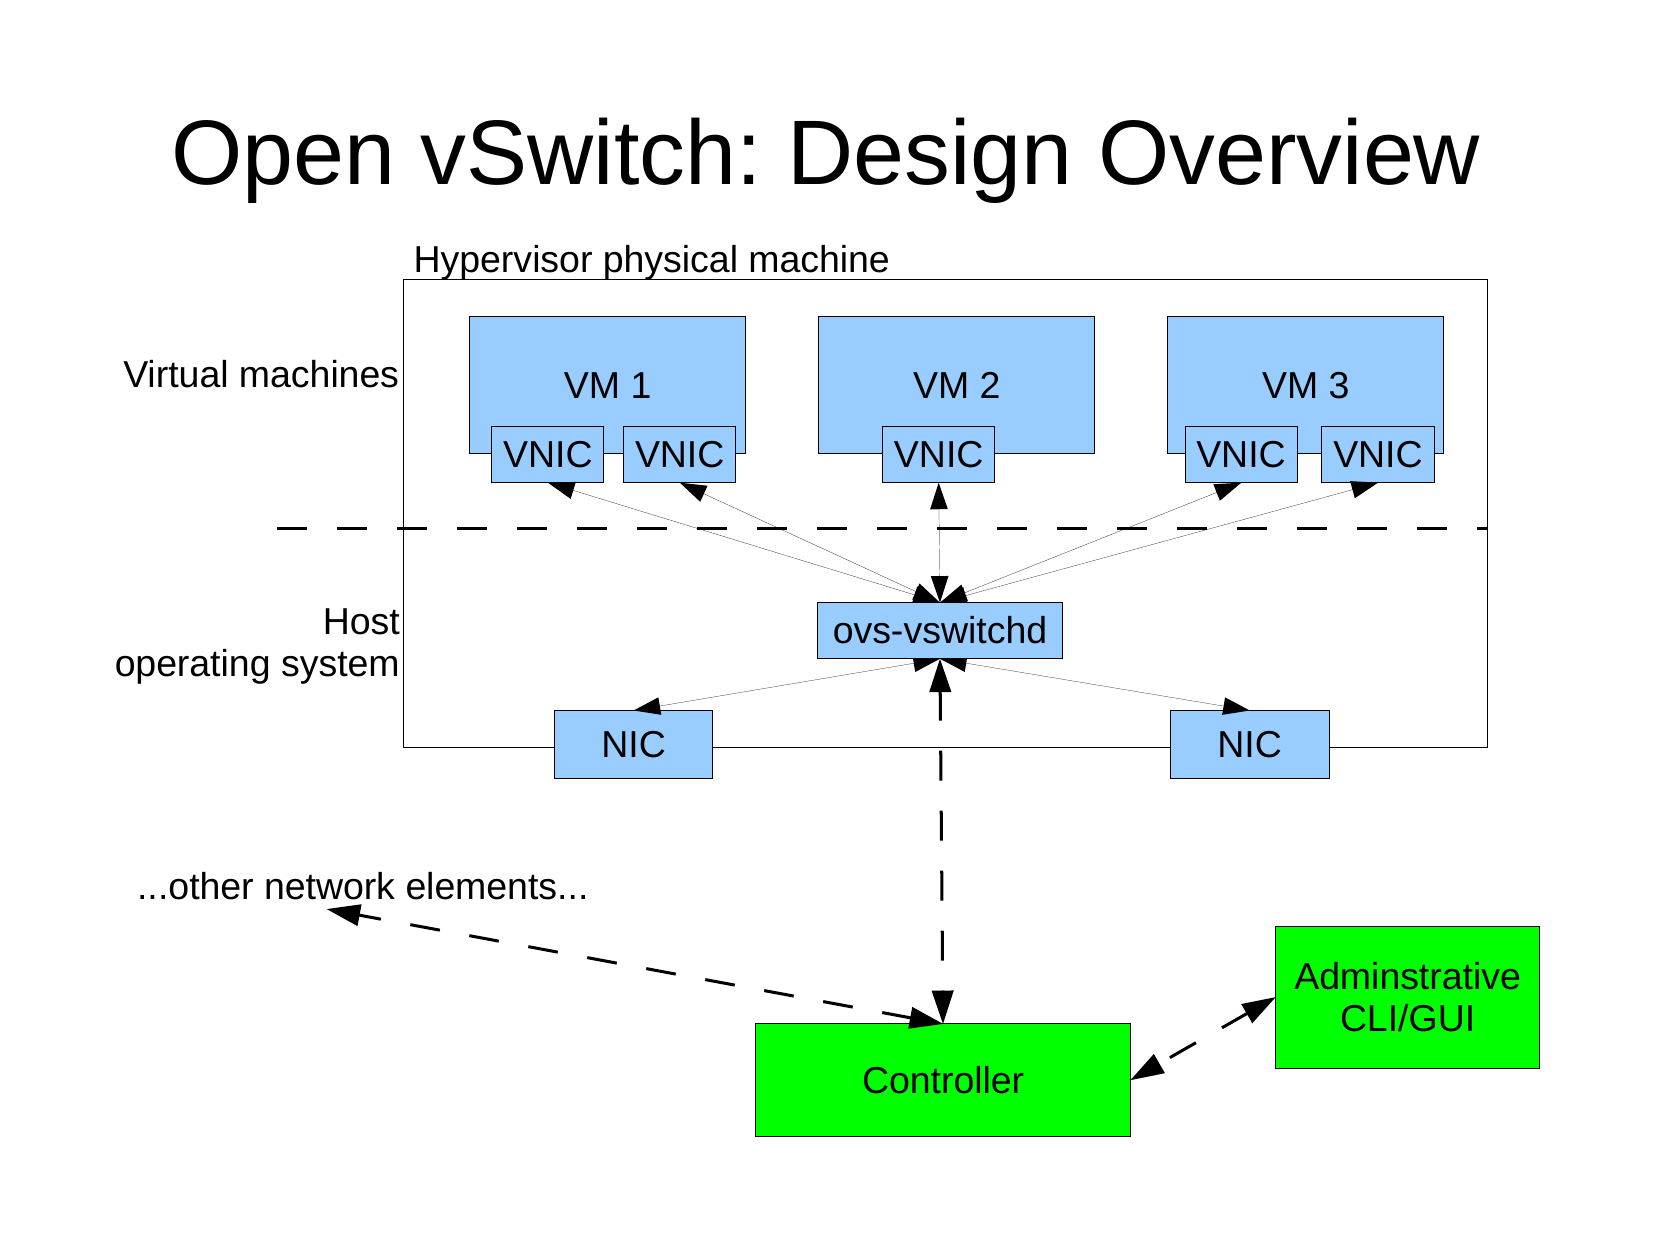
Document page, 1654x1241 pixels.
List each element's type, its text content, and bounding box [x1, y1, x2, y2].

text_box ovs-vswitchd [817, 602, 1063, 659]
text_box VNIC [882, 426, 995, 483]
text_box Hypervisor physical machine [398, 231, 904, 288]
text_box NIC [554, 710, 713, 779]
text_box VM 2 [818, 316, 1095, 454]
text_box VM 1 [469, 316, 746, 454]
text_box VNIC [1185, 426, 1298, 483]
text_box Virtual machines [108, 346, 414, 405]
text_box VNIC [491, 426, 604, 483]
text_box NIC [1170, 710, 1330, 779]
text_box Adminstrative CLI/GUI [1275, 926, 1540, 1069]
text_box Controller [755, 1023, 1131, 1137]
text_box Host operating system [100, 593, 415, 693]
title Open vSwitch: Design Overview [82, 49, 1571, 257]
text_box VNIC [1321, 426, 1435, 483]
text_box VNIC [623, 426, 736, 483]
text_box ...other network elements... [122, 857, 604, 915]
text_box VM 3 [1167, 316, 1444, 454]
